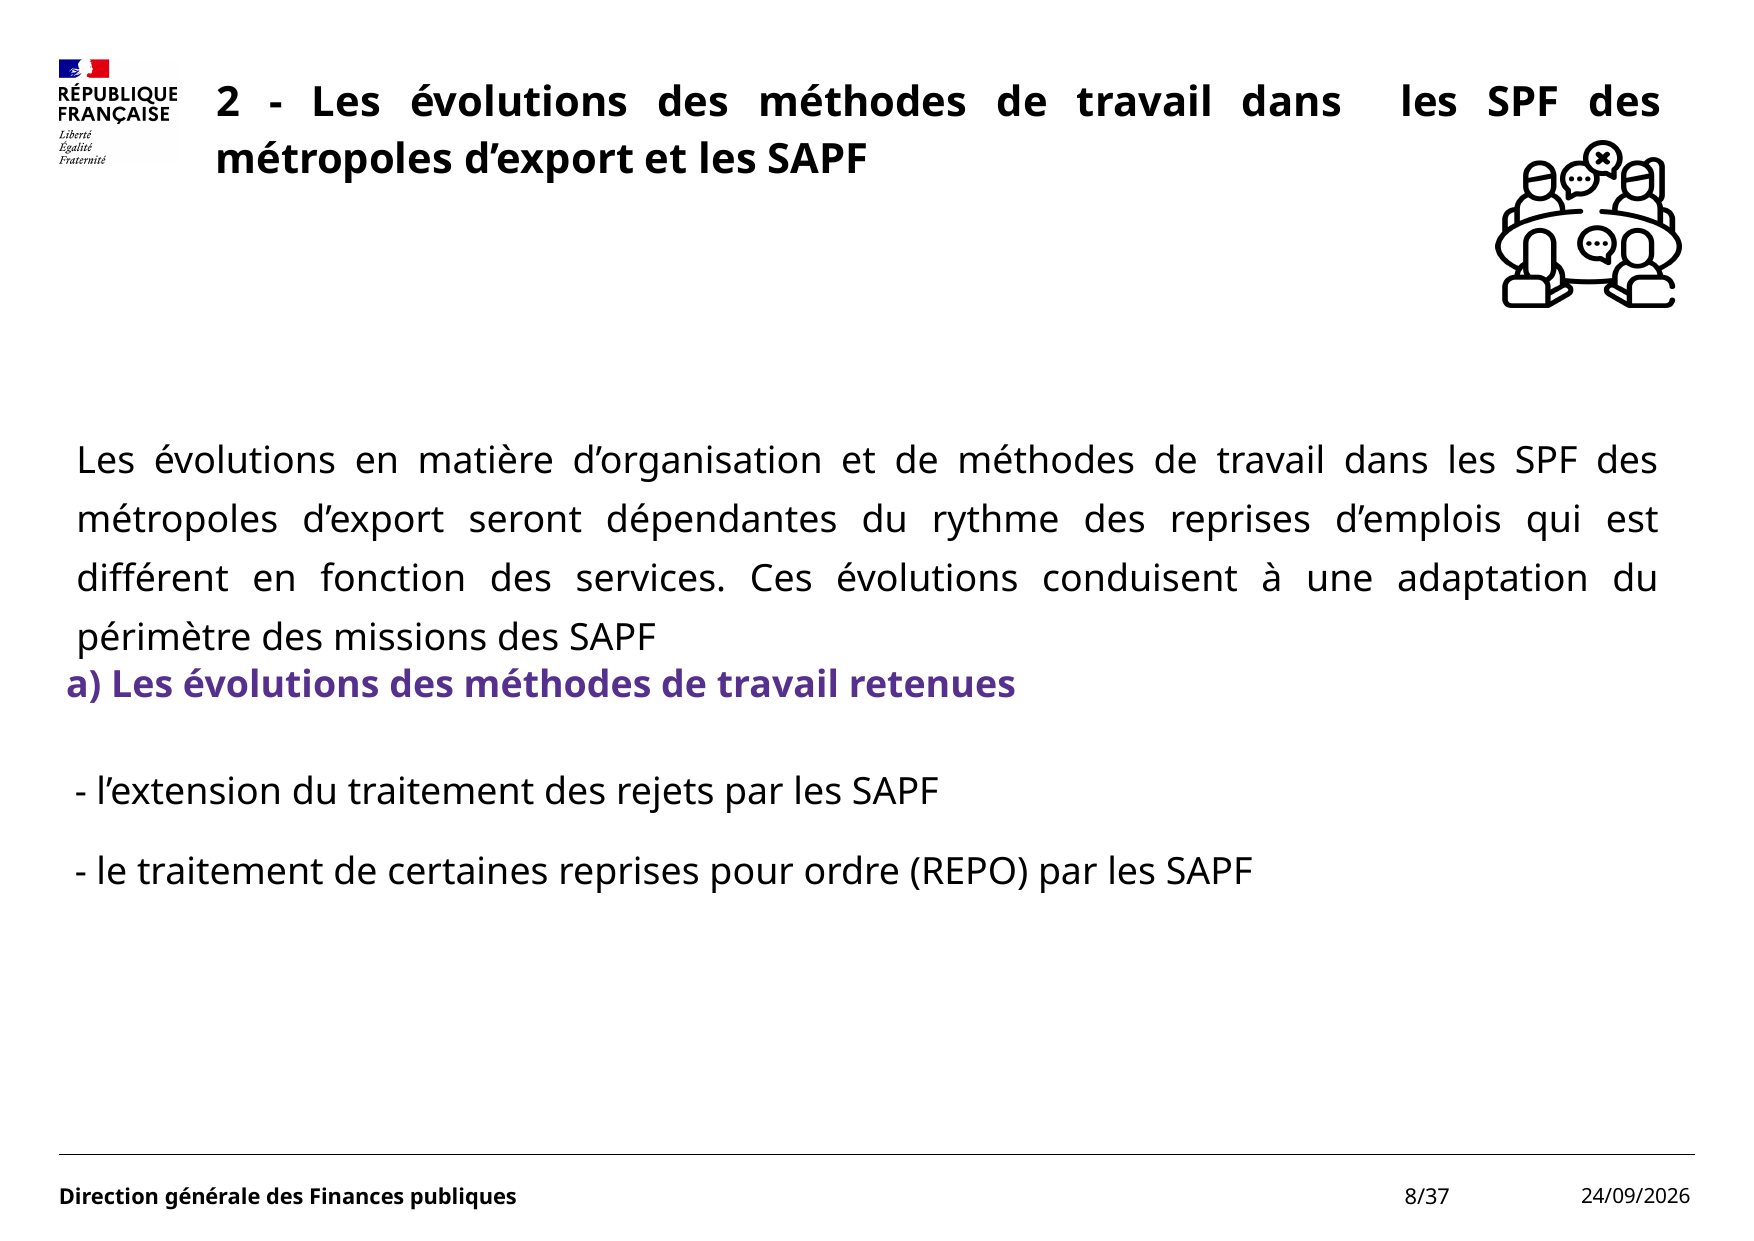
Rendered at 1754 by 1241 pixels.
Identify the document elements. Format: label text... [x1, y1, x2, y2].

picture [59, 59, 178, 164]
text_box Les évolutions en matière d’organisation et de méthodes de travail dans les SPF des métropoles d’export seront dépendantes du rythme des reprises d’emplois qui est différent en fonction des services. Ces évolutions conduisent à une adaptation du périmètre des missions des SAPF [60, 417, 1677, 646]
picture [1495, 140, 1682, 308]
text_box a) Les évolutions des méthodes de travail retenues [66, 657, 1452, 704]
text_box - l’extension du traitement des rejets par les SAPF - le traitement de certaines reprises pour ordre (REPO) par les SAPF [58, 755, 1679, 896]
text_box 2 - Les évolutions des méthodes de travail dans les SPF des métropoles d’export et les SAPF [165, 64, 1677, 181]
